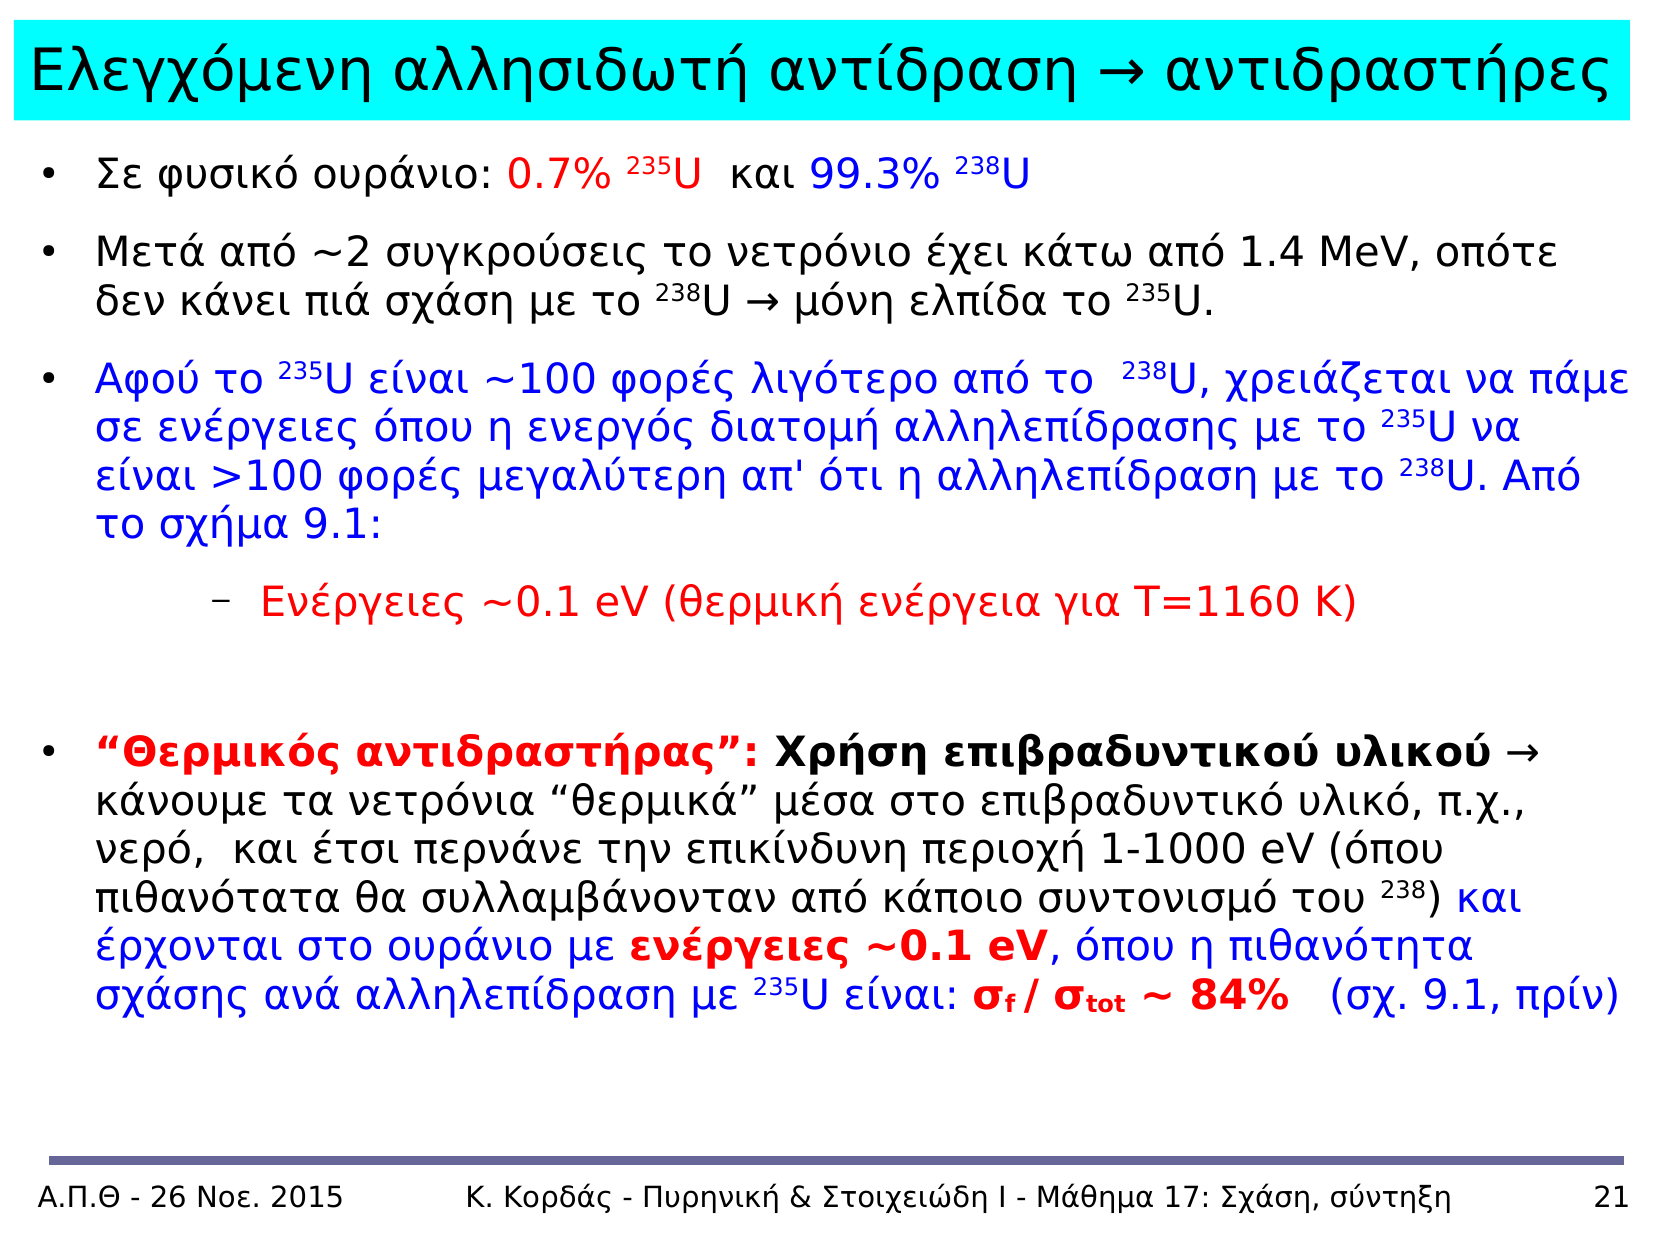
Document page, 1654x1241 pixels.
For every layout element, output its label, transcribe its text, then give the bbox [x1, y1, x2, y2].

title Ελεγχόμενη αλλησιδωτή αντίδραση → αντιδραστήρες [13, 19, 1630, 121]
list Σε φυσικό ουράνιο: 0.7% 235U και 99.3% 238U Μετά από ~2 συγκρούσεις το νετρόνιο έχει κάτω από 1.4 MeV, οπότε δεν κάνει πιά σχάση με το 238U → μόνη ελπίδα το 235U. Αφού το 235U είναι ~100 φορές λιγότερο από το 238U, χρειάζεται να πάμε σε ενέργειες όπου η ενεργός διατομή αλληλεπίδρασης με το 235U να είναι >100 φορές μεγαλύτερη απ' ότι η αλληλεπίδραση με το 238U. Από το σχήμα 9.1: Ενέργειες ~0.1 eV (θερμική ενέργεια για T=1160 K) “Θερμικός αντιδραστήρας”: Χρήση επιβραδυντικού υλικού → κάνουμε τα νετρόνια “θερμικά” μέσα στο επιβραδυντικό υλικό, π.χ., νερό, και έτσι περνάνε την επικίνδυνη περιοχή 1-1000 eV (όπου πιθανότατα θα συλλαμβάνονταν από κάποιο συντονισμό του 238) και έρχονται στο ουράνιο με ενέργειες ~0.1 eV, όπου η πιθανότητα σχάσης ανά αλληλεπίδραση με 235U είναι: σf / σtot ~ 84% (σχ. 9.1, πρίν) [23, 150, 1637, 1127]
